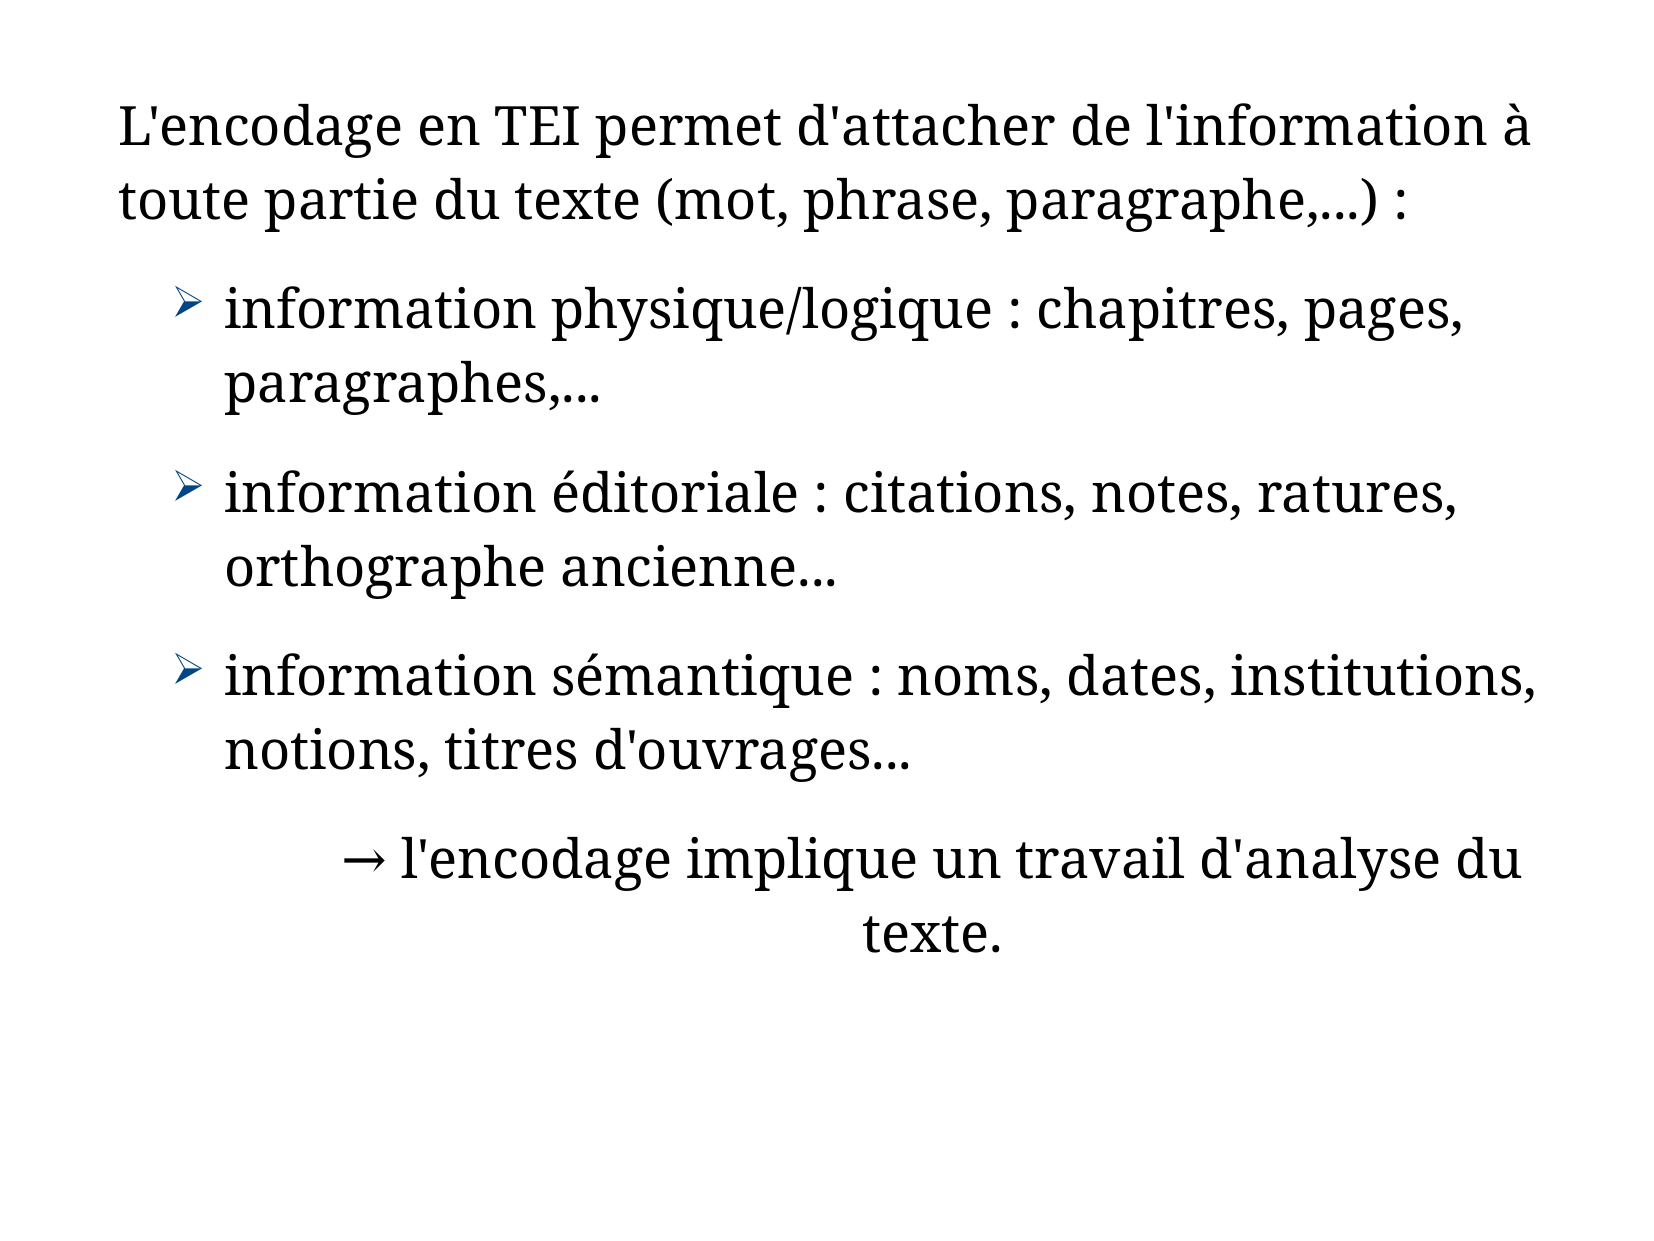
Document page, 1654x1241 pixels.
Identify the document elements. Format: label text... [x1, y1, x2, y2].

subtitle L'encodage en TEI permet d'attacher de l'information à toute partie du texte (mot, phrase, paragraphe,...) : information physique/logique : chapitres, pages, paragraphes,... information éditoriale : citations, notes, ratures, orthographe ancienne... information sémantique : noms, dates, institutions, notions, titres d'ouvrages... → l'encodage implique un travail d'analyse du texte. [82, 70, 1571, 1096]
